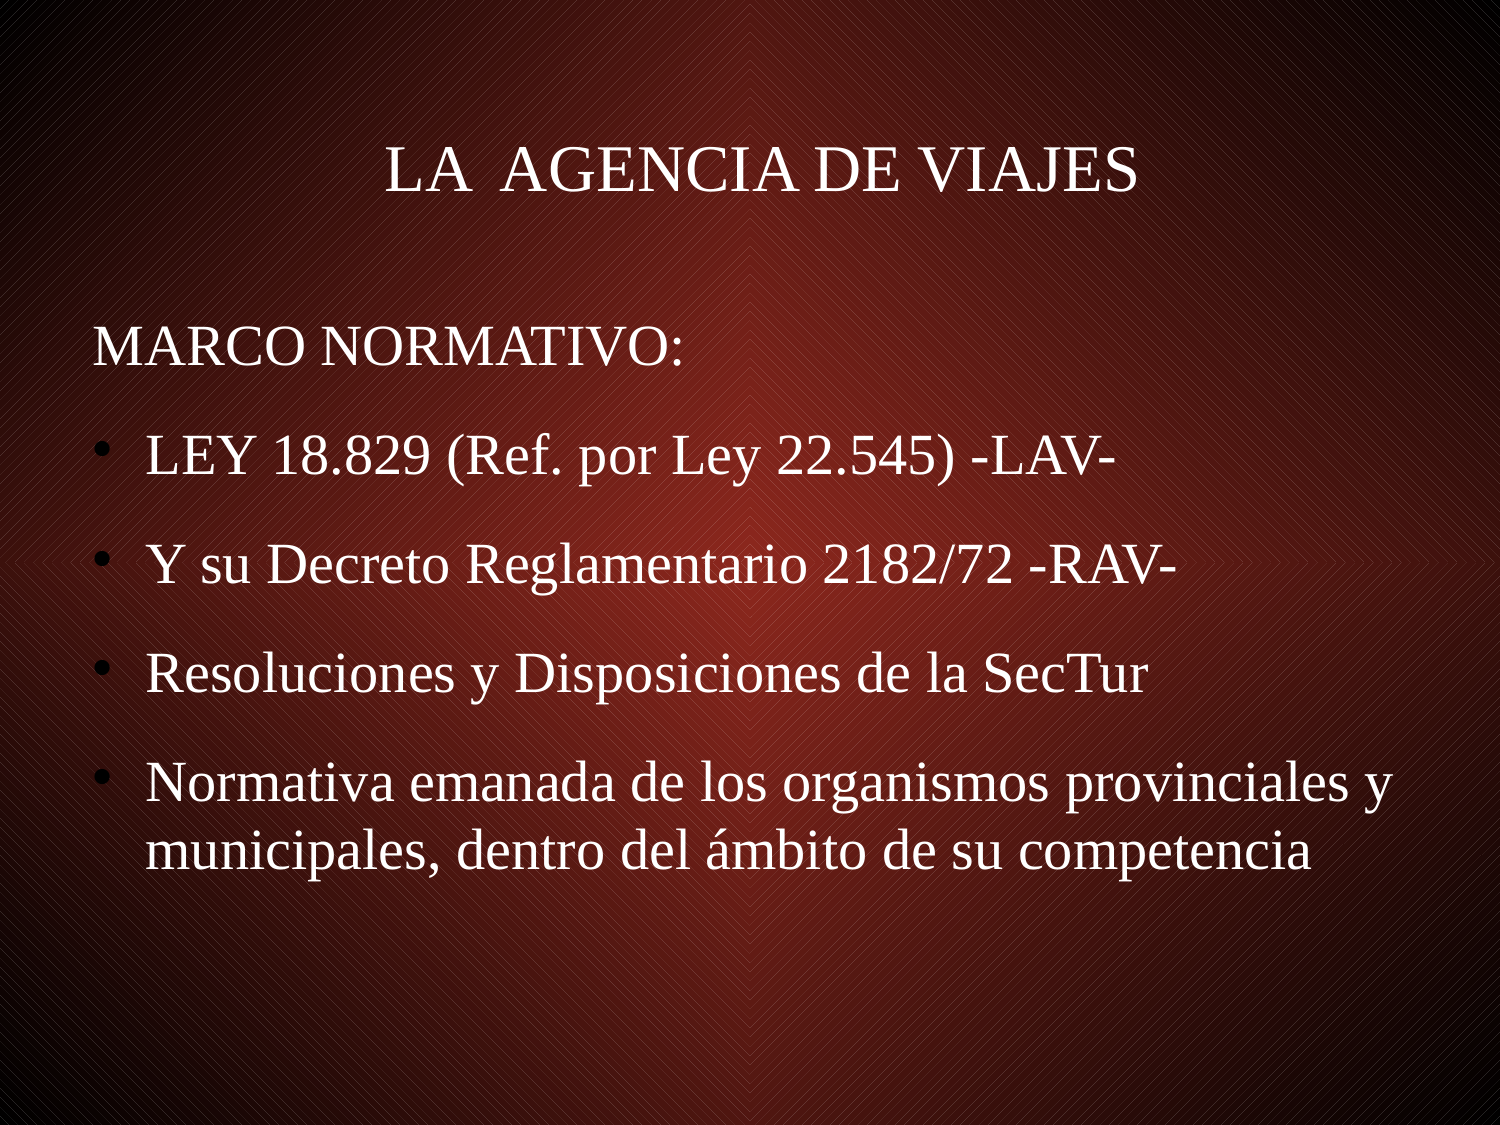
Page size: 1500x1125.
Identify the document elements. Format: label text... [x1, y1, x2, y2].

title LA AGENCIA DE VIAJES [75, 43, 1426, 274]
list MARCO NORMATIVO: LEY 18.829 (Ref. por Ley 22.545) -LAV- Y su Decreto Reglamentario 2182/72 -RAV- Resoluciones y Disposiciones de la SecTur Normativa emanada de los organismos provinciales y municipales, dentro del ámbito de su competencia [75, 308, 1426, 1082]
